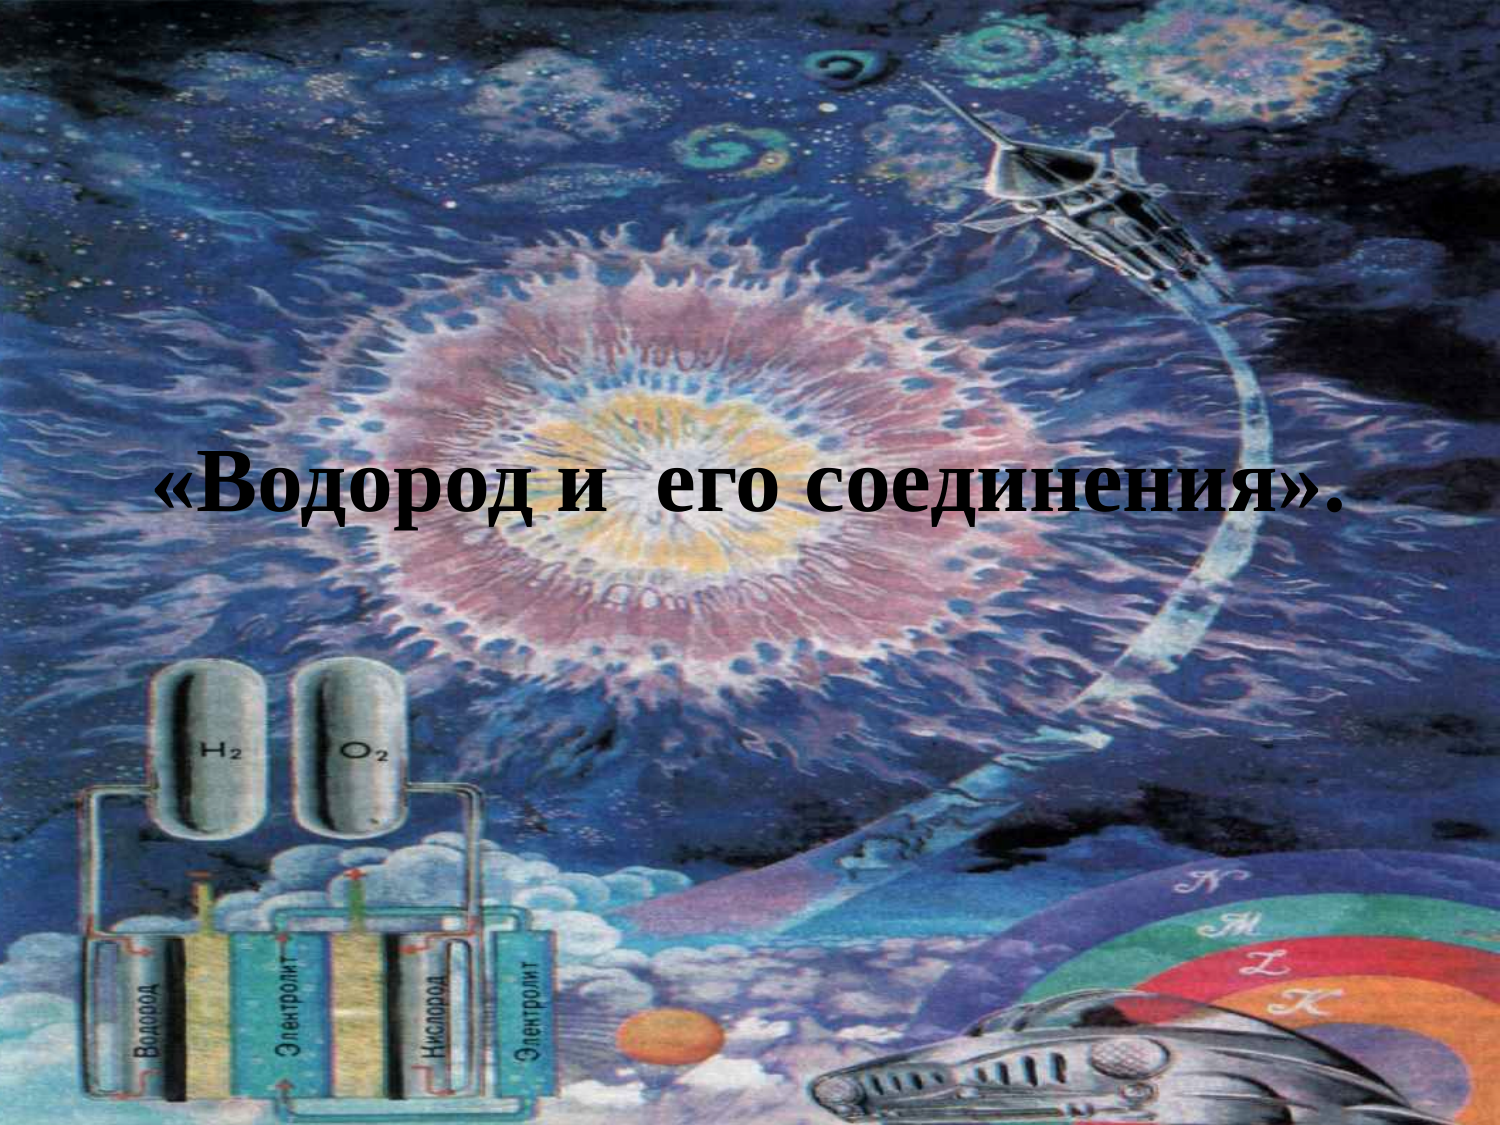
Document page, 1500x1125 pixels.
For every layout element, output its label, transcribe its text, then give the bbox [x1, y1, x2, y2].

text_box «Водород и его соединения». [112, 302, 1388, 544]
picture [0, 0, 1500, 1125]
